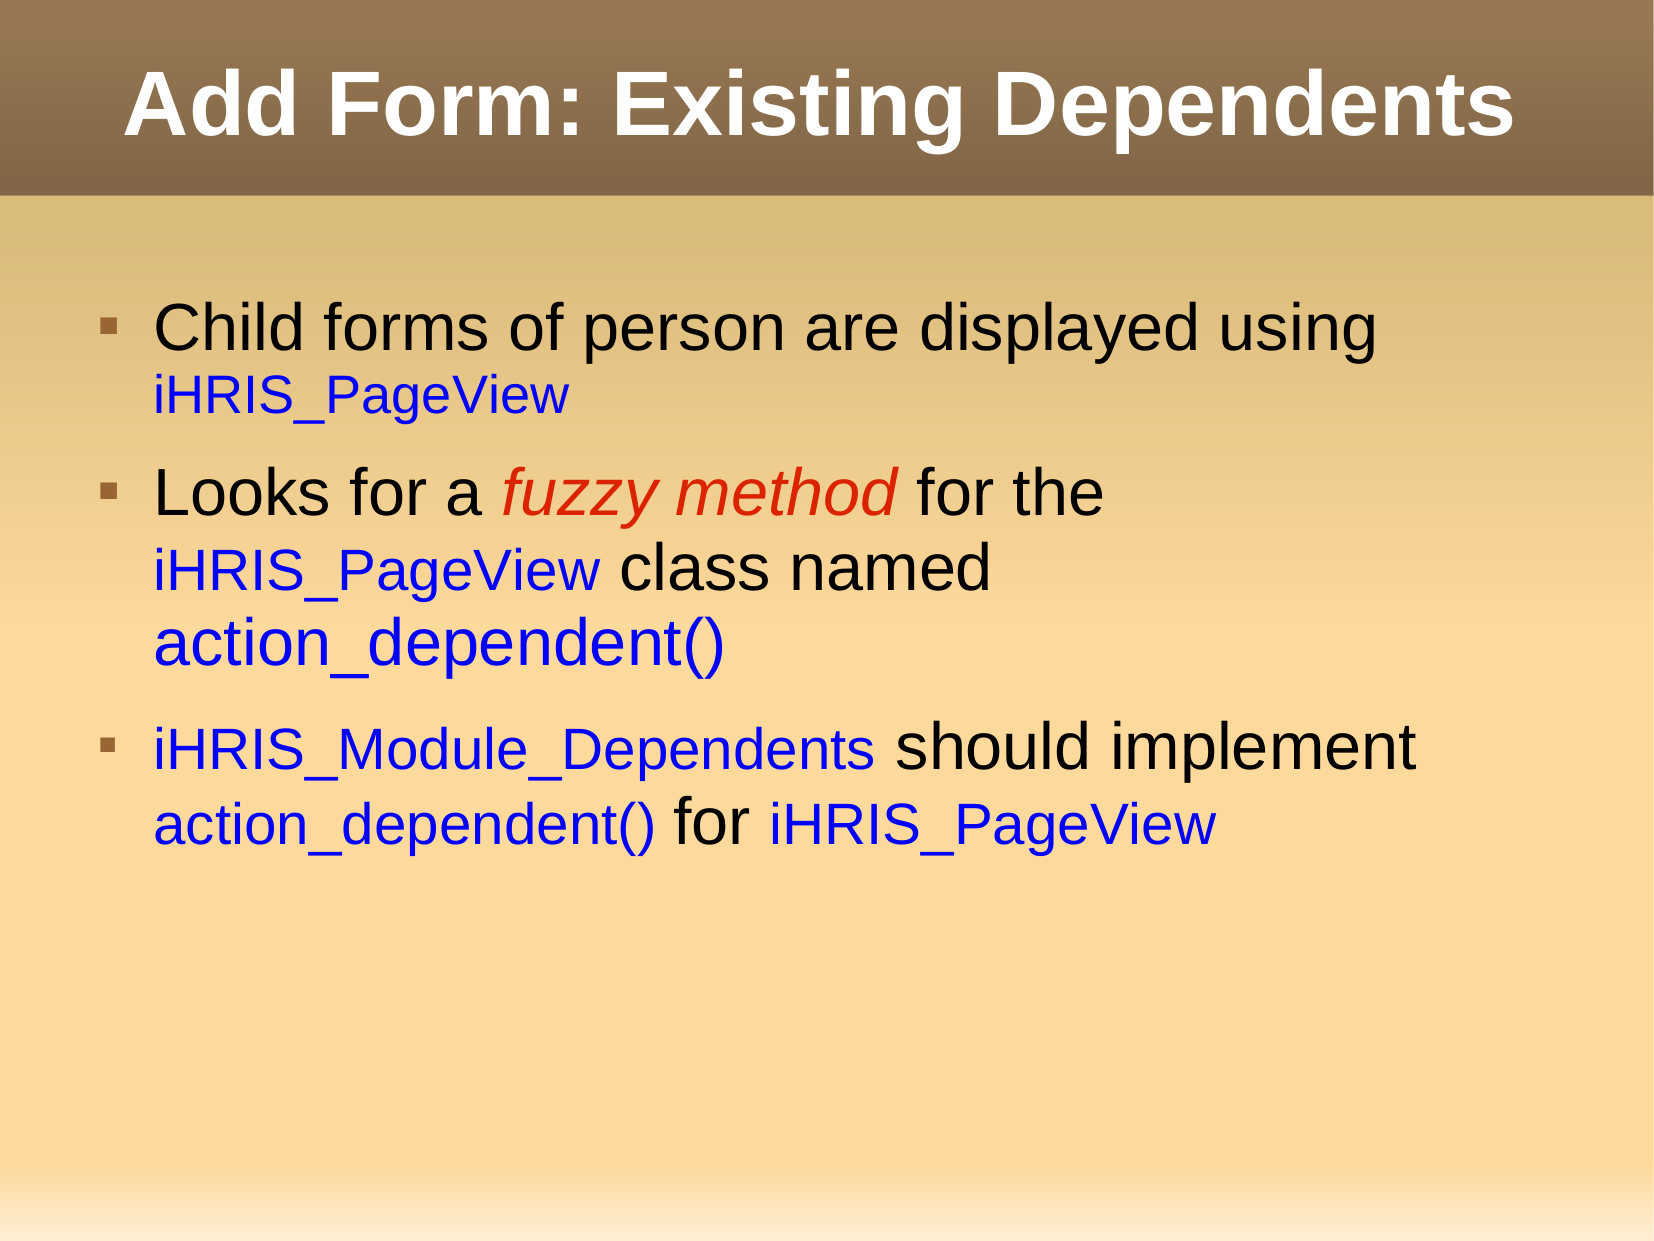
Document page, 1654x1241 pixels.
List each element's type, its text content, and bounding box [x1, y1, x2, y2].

picture [0, 0, 1654, 1241]
list Child forms of person are displayed using iHRIS_PageView Looks for a fuzzy method for the iHRIS_PageView class named action_dependent() iHRIS_Module_Dependents should implement action_dependent() for iHRIS_PageView [82, 290, 1571, 1094]
title Add Form: Existing Dependents [76, 7, 1565, 200]
